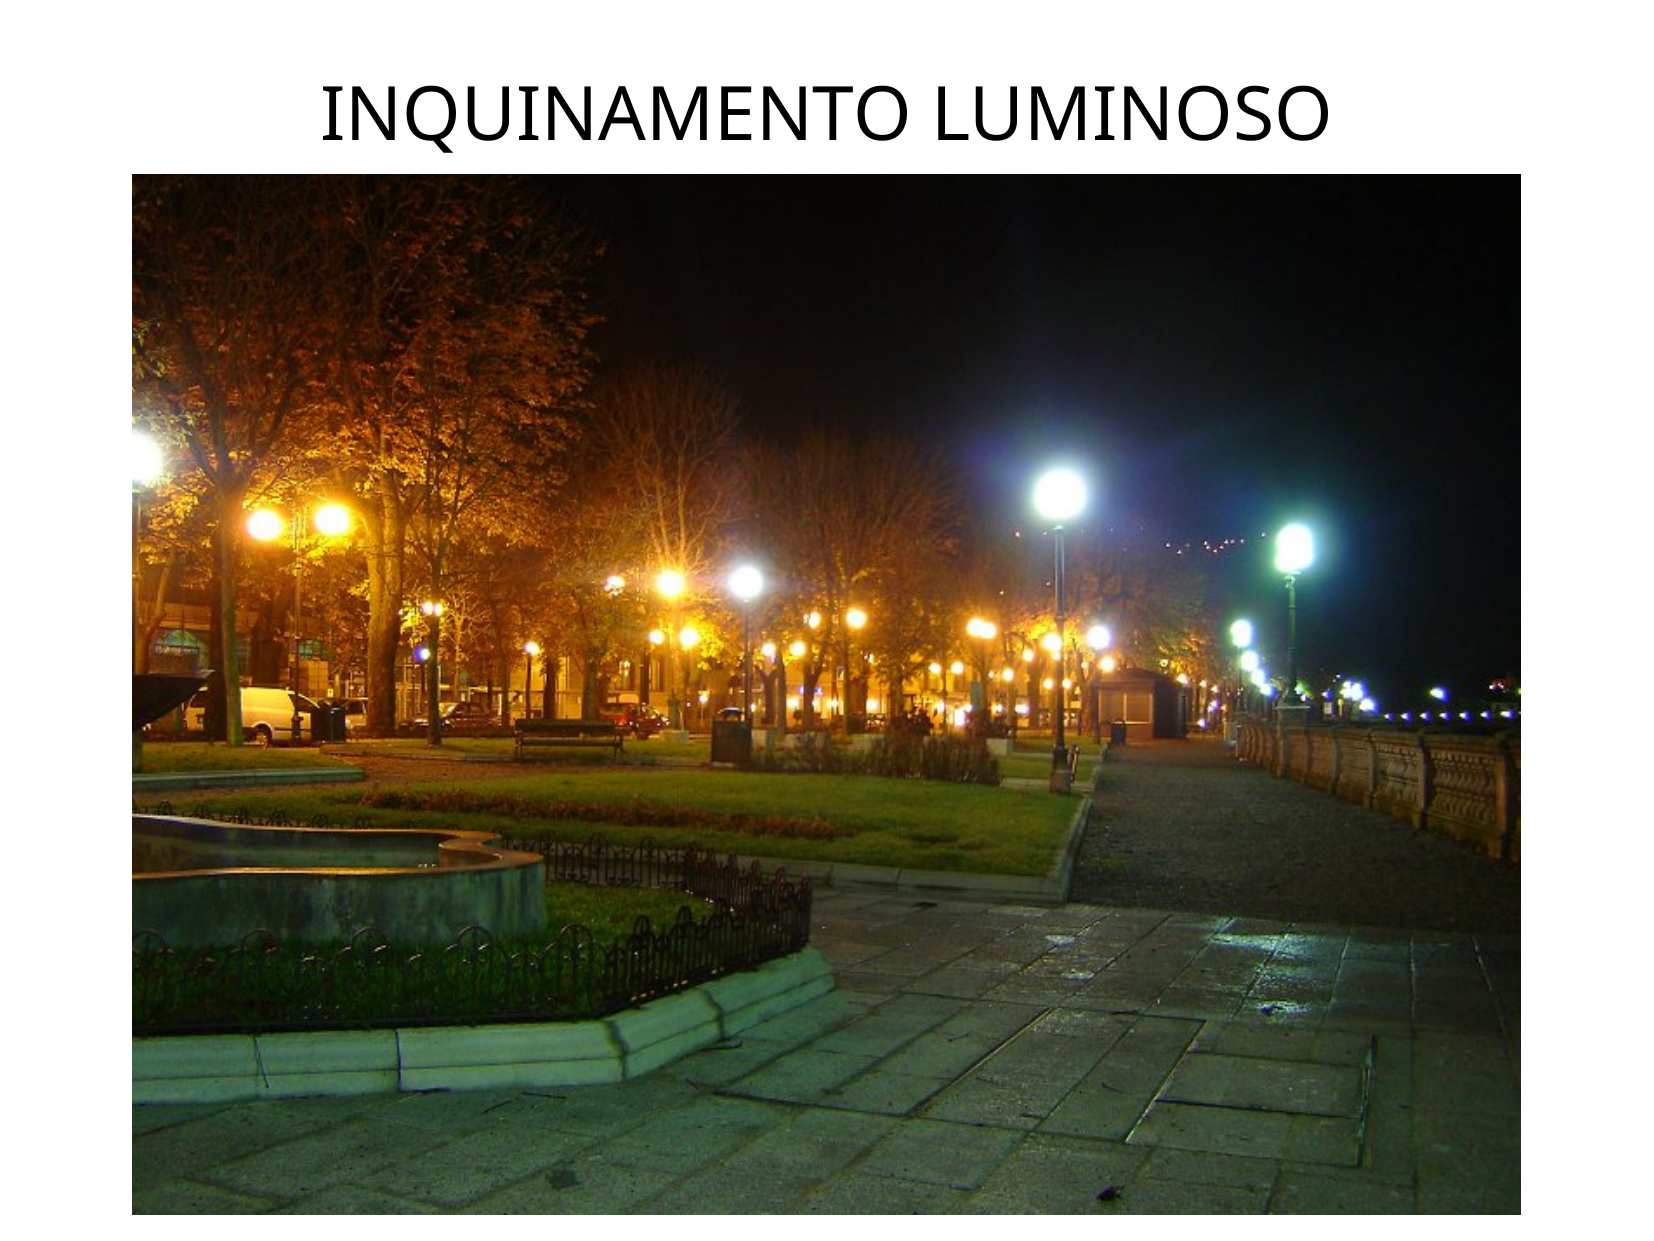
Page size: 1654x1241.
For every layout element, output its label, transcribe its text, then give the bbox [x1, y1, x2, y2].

picture [132, 174, 1521, 1216]
text_box INQUINAMENTO LUMINOSO [124, 44, 1530, 176]
